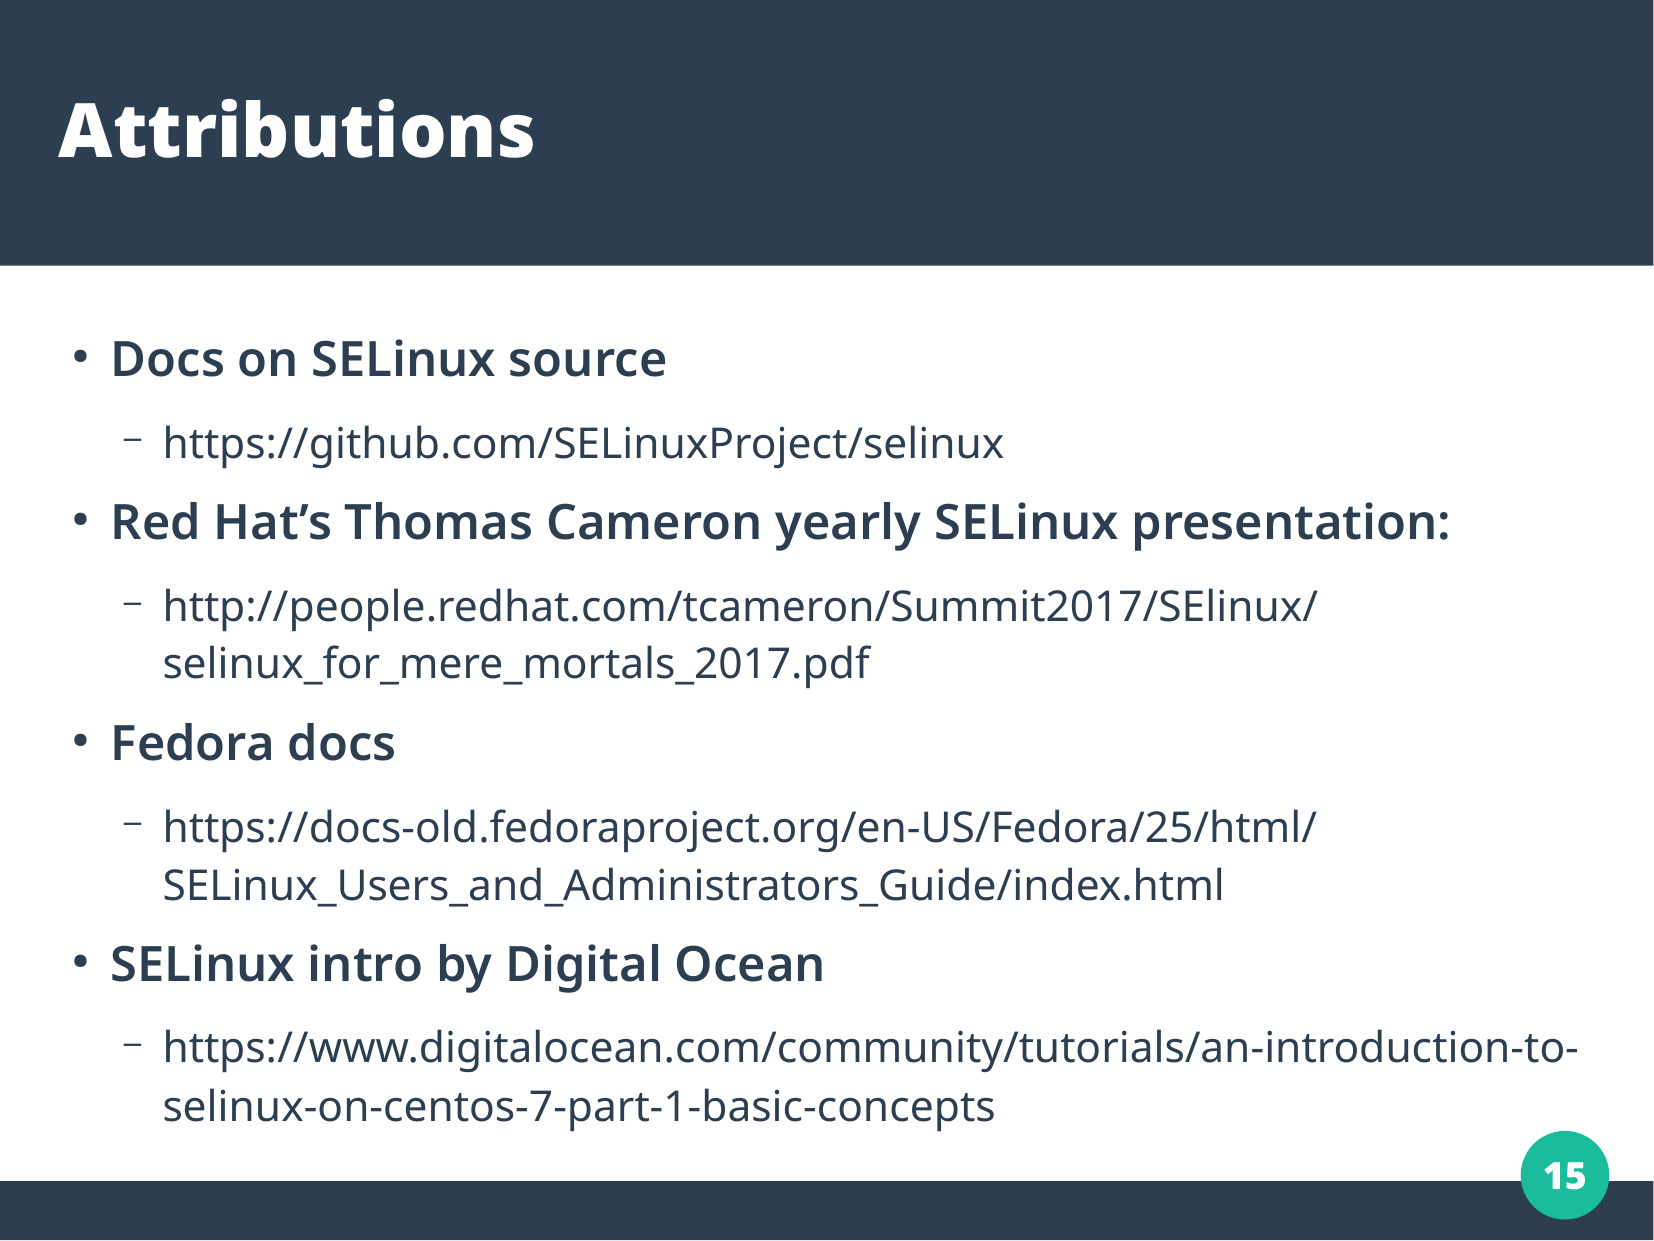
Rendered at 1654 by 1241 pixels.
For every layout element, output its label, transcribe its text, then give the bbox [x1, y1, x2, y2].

title Attributions [59, 49, 1595, 207]
list Docs on SELinux source https://github.com/SELinuxProject/selinux Red Hat’s Thomas Cameron yearly SELinux presentation: http://people.redhat.com/tcameron/Summit2017/SElinux/selinux_for_mere_mortals_2017.pdf Fedora docs https://docs-old.fedoraproject.org/en-US/Fedora/25/html/SELinux_Users_and_Administrators_Guide/index.html SELinux intro by Digital Ocean https://www.digitalocean.com/community/tutorials/an-introduction-to-selinux-on-centos-7-part-1-basic-concepts [59, 324, 1595, 1152]
